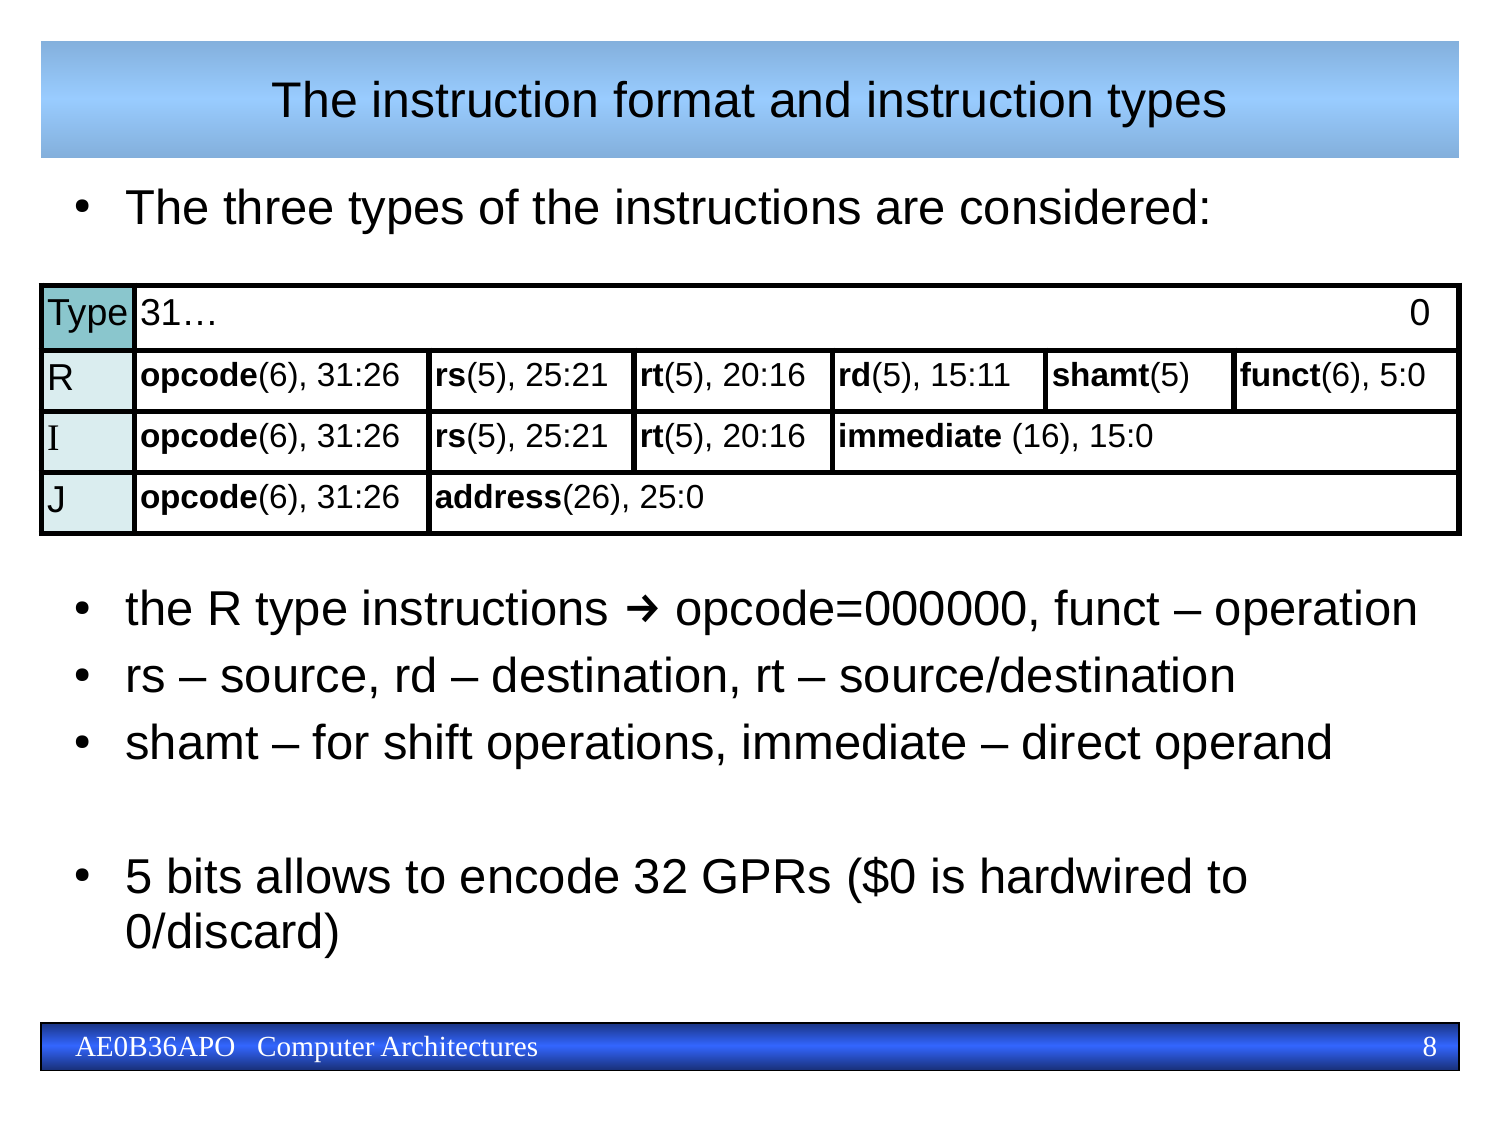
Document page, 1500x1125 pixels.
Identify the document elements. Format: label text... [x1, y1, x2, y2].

table_cell immediate (16), 15:0 [835, 414, 1456, 470]
table_cell rs(5), 25:21 [432, 414, 631, 470]
table_cell shamt(5) [1048, 353, 1231, 409]
table_cell rt(5), 20:16 [637, 414, 830, 470]
list The three types of the instructions are considered: the R type instructions → opcode=000000, funct – operation rs – source, rd – destination, rt – source/destination shamt – for shift operations, immediate – direct operand 5 bits allows to encode 32 GPRs ($0 is hardwired to 0/discard) [41, 172, 1450, 283]
table_cell opcode(6), 31:26 [137, 414, 426, 470]
table_cell I [44, 414, 132, 470]
list The three types of the instructions are considered: the R type instructions → opcode=000000, funct – operation rs – source, rd – destination, rt – source/destination shamt – for shift operations, immediate – direct operand 5 bits allows to encode 32 GPRs ($0 is hardwired to 0/discard) [41, 536, 1450, 1013]
table_cell funct(6), 5:0 [1237, 353, 1456, 409]
table_cell R [44, 353, 132, 409]
table_cell rs(5), 25:21 [432, 353, 631, 409]
table_cell opcode(6), 31:26 [137, 475, 426, 531]
table_cell rd(5), 15:11 [835, 353, 1043, 409]
title The instruction format and instruction types [41, 41, 1459, 158]
table_cell rt(5), 20:16 [637, 353, 830, 409]
table_cell address(26), 25:0 [432, 475, 1456, 531]
table_cell J [44, 475, 132, 531]
table_cell opcode(6), 31:26 [137, 353, 426, 409]
table_header Type [44, 288, 132, 348]
table_header 31… 0 [137, 288, 1456, 348]
